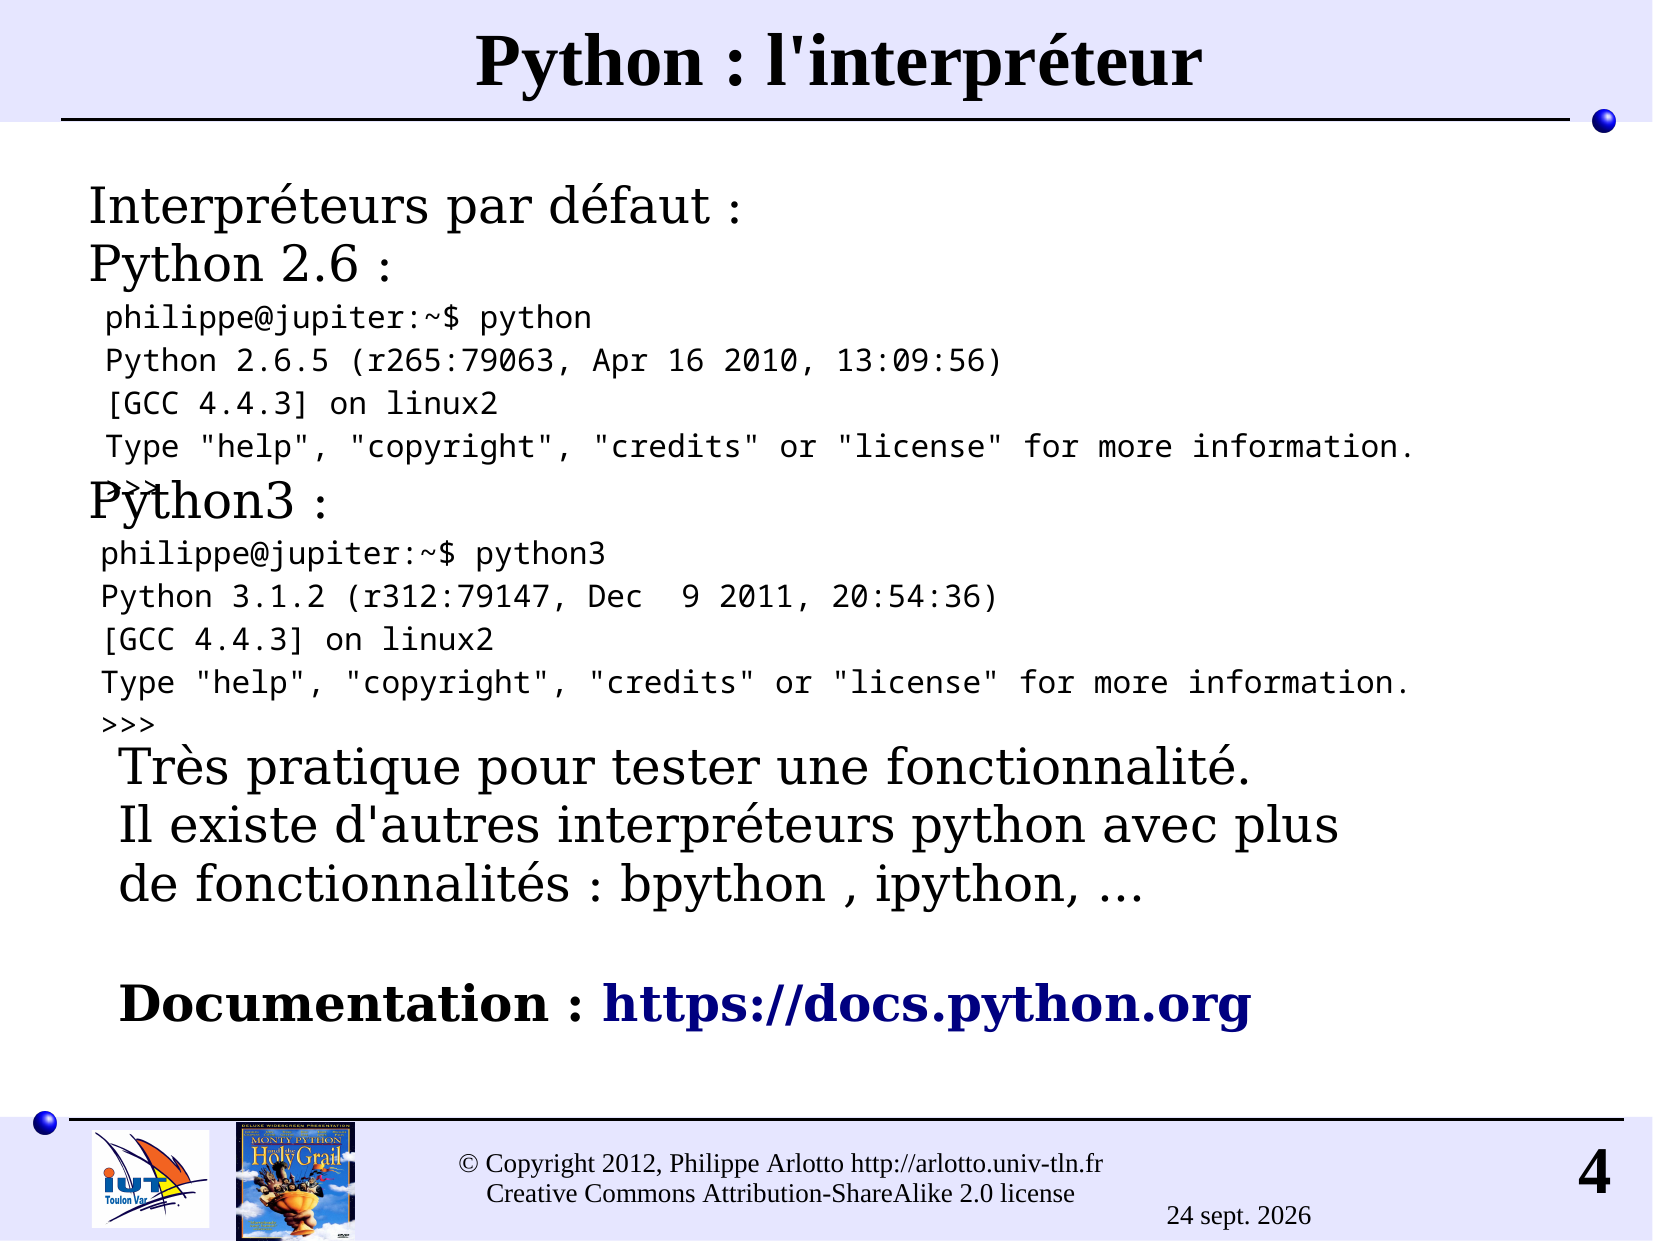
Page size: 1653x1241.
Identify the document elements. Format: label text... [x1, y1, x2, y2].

text_box philippe@jupiter:~$ python Python 2.6.5 (r265:79063, Apr 16 2010, 13:09:56) [GCC 4.4.3] on linux2 Type "help", "copyright", "credits" or "license" for more information. >>> [104, 295, 1418, 478]
text_box Python3 : [88, 472, 330, 531]
picture [236, 1122, 355, 1241]
text_box philippe@jupiter:~$ python3 Python 3.1.2 (r312:79147, Dec 9 2011, 20:54:36) [GCC 4.4.3] on linux2 Type "help", "copyright", "credits" or "license" for more information. >>> [100, 531, 1414, 751]
text_box Interpréteurs par défaut : Python 2.6 : [88, 177, 744, 295]
text_box Documentation : https://docs.python.org [118, 974, 1388, 1092]
title Python : l'interpréteur [95, 14, 1585, 107]
text_box Très pratique pour tester une fonctionnalité. Il existe d'autres interpréteurs python avec plus de fonctionnalités : bpython , ipython, ... [118, 738, 1357, 914]
